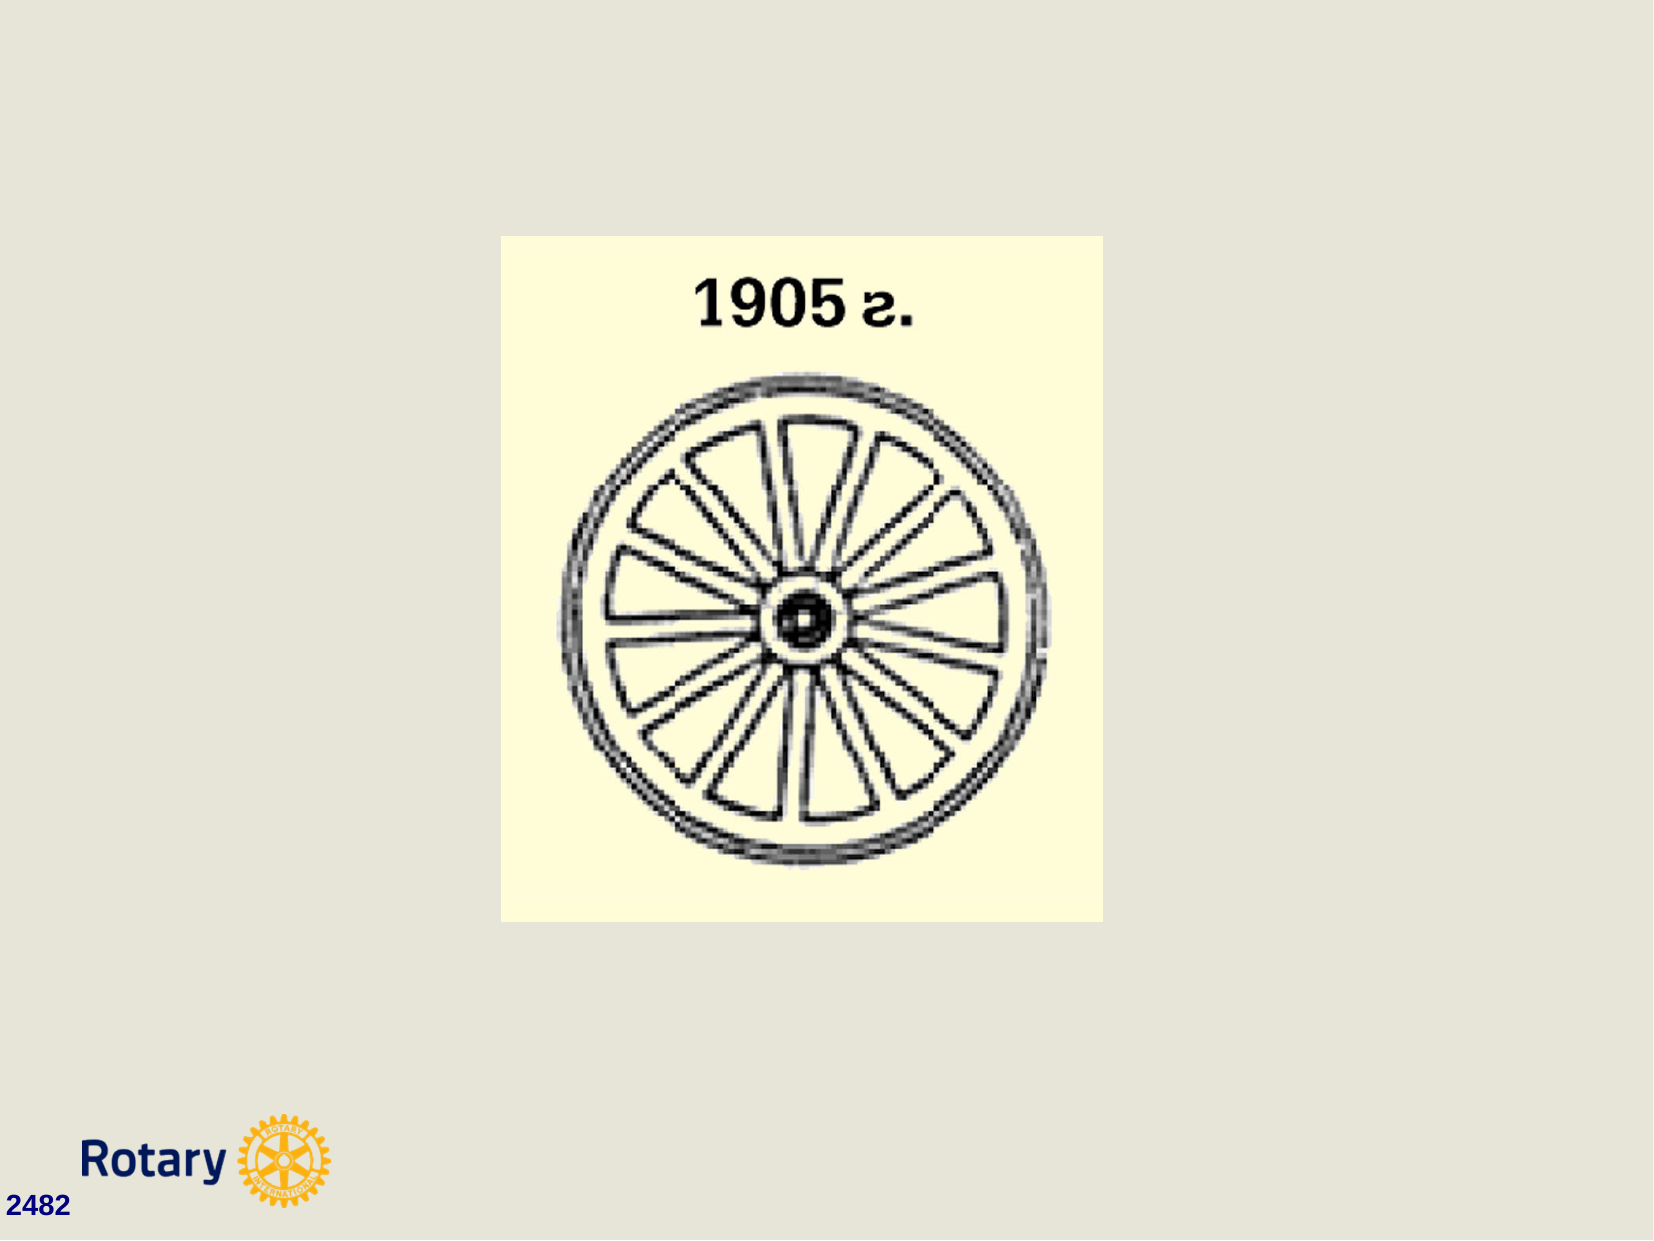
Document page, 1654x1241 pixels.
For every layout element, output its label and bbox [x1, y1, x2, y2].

picture [501, 236, 1103, 922]
